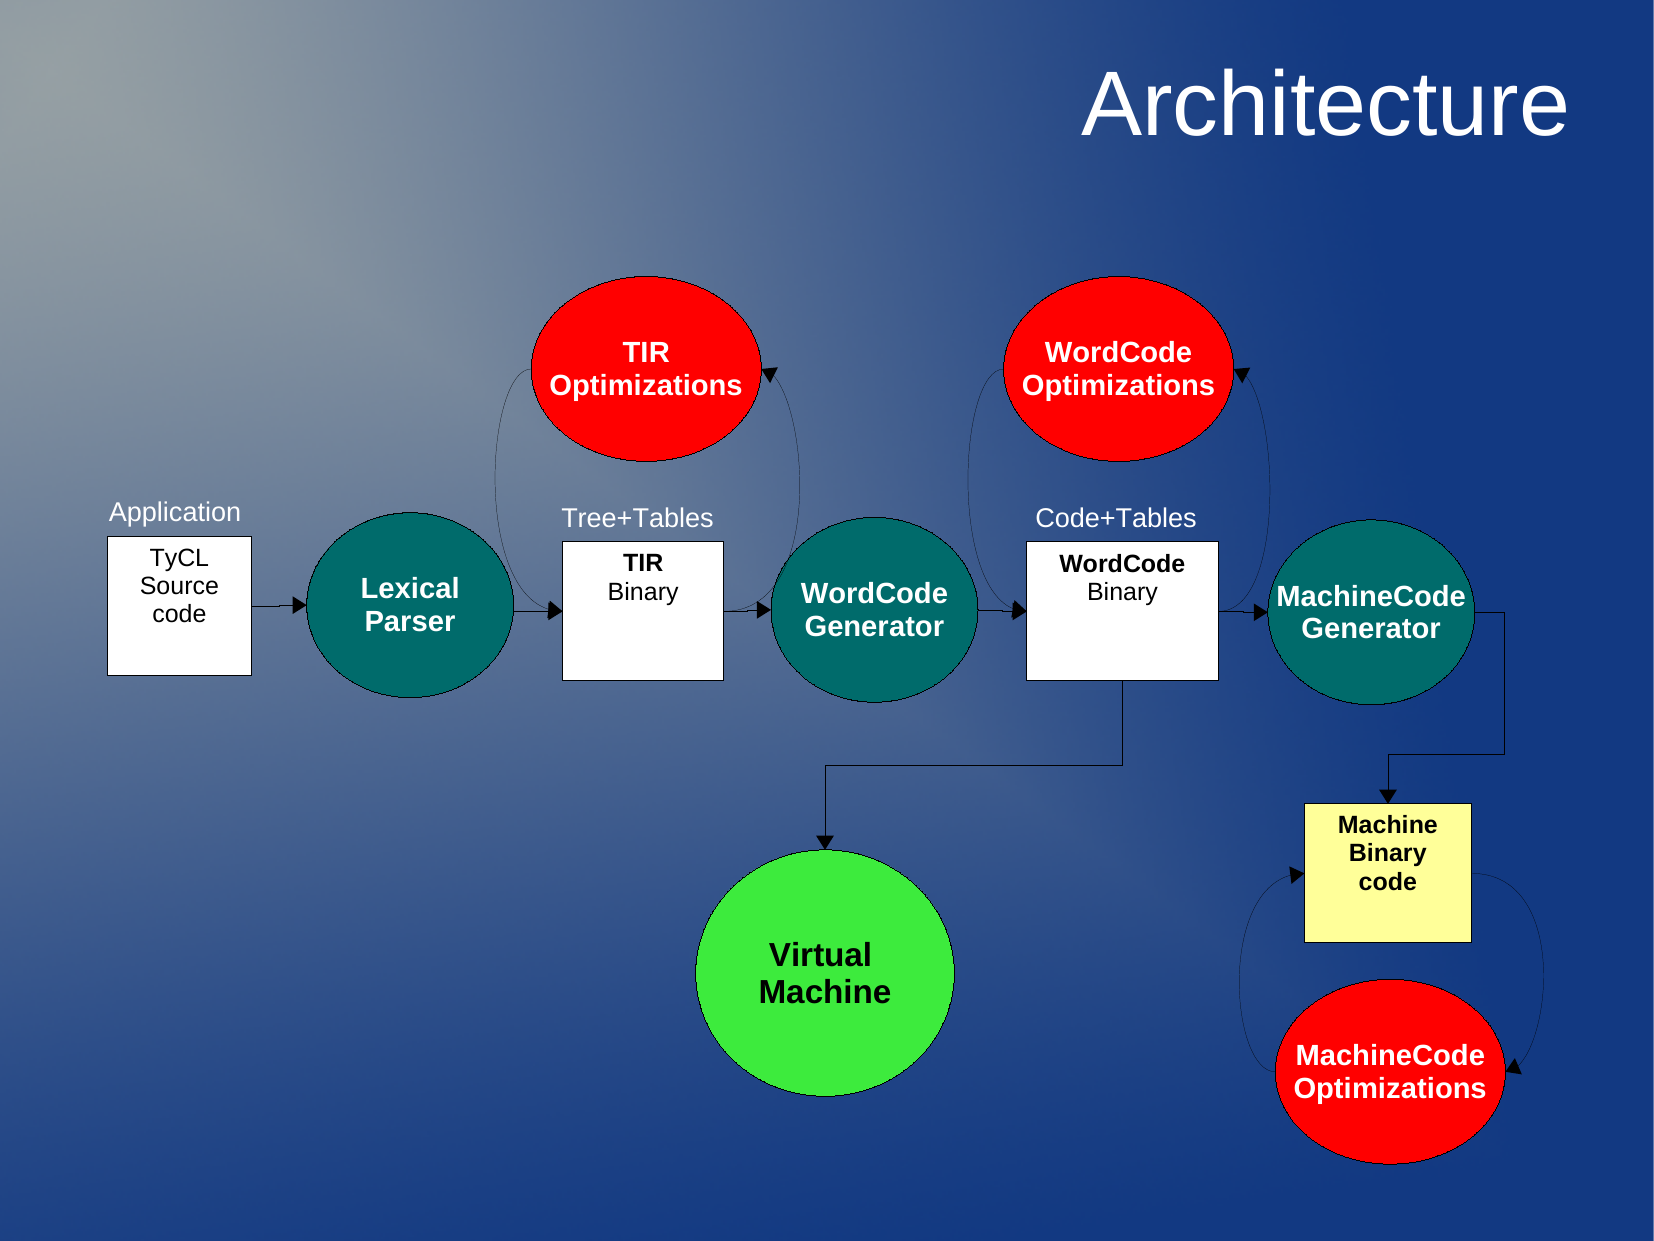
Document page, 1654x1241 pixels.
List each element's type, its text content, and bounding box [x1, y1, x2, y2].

text_box Machine Binary code [1304, 803, 1472, 943]
text_box WordCode Binary [1026, 559, 1219, 681]
text_box TIR Binary [562, 559, 724, 681]
text_box Application [94, 489, 275, 553]
title Architecture [82, 52, 1571, 155]
text_box TIR Optimizations [531, 276, 762, 462]
text_box TyCL Source code [107, 553, 252, 676]
text_box WordCode Generator [771, 517, 979, 703]
text_box Tree+Tables [546, 495, 746, 559]
text_box MachineCode Optimizations [1275, 979, 1506, 1165]
text_box Code+Tables [1020, 496, 1230, 559]
text_box WordCode Optimizations [1003, 276, 1234, 462]
text_box MachineCode Generator [1267, 519, 1475, 705]
text_box Virtual Machine [695, 849, 955, 1097]
text_box Lexical Parser [306, 512, 514, 698]
picture [0, 0, 1654, 1241]
